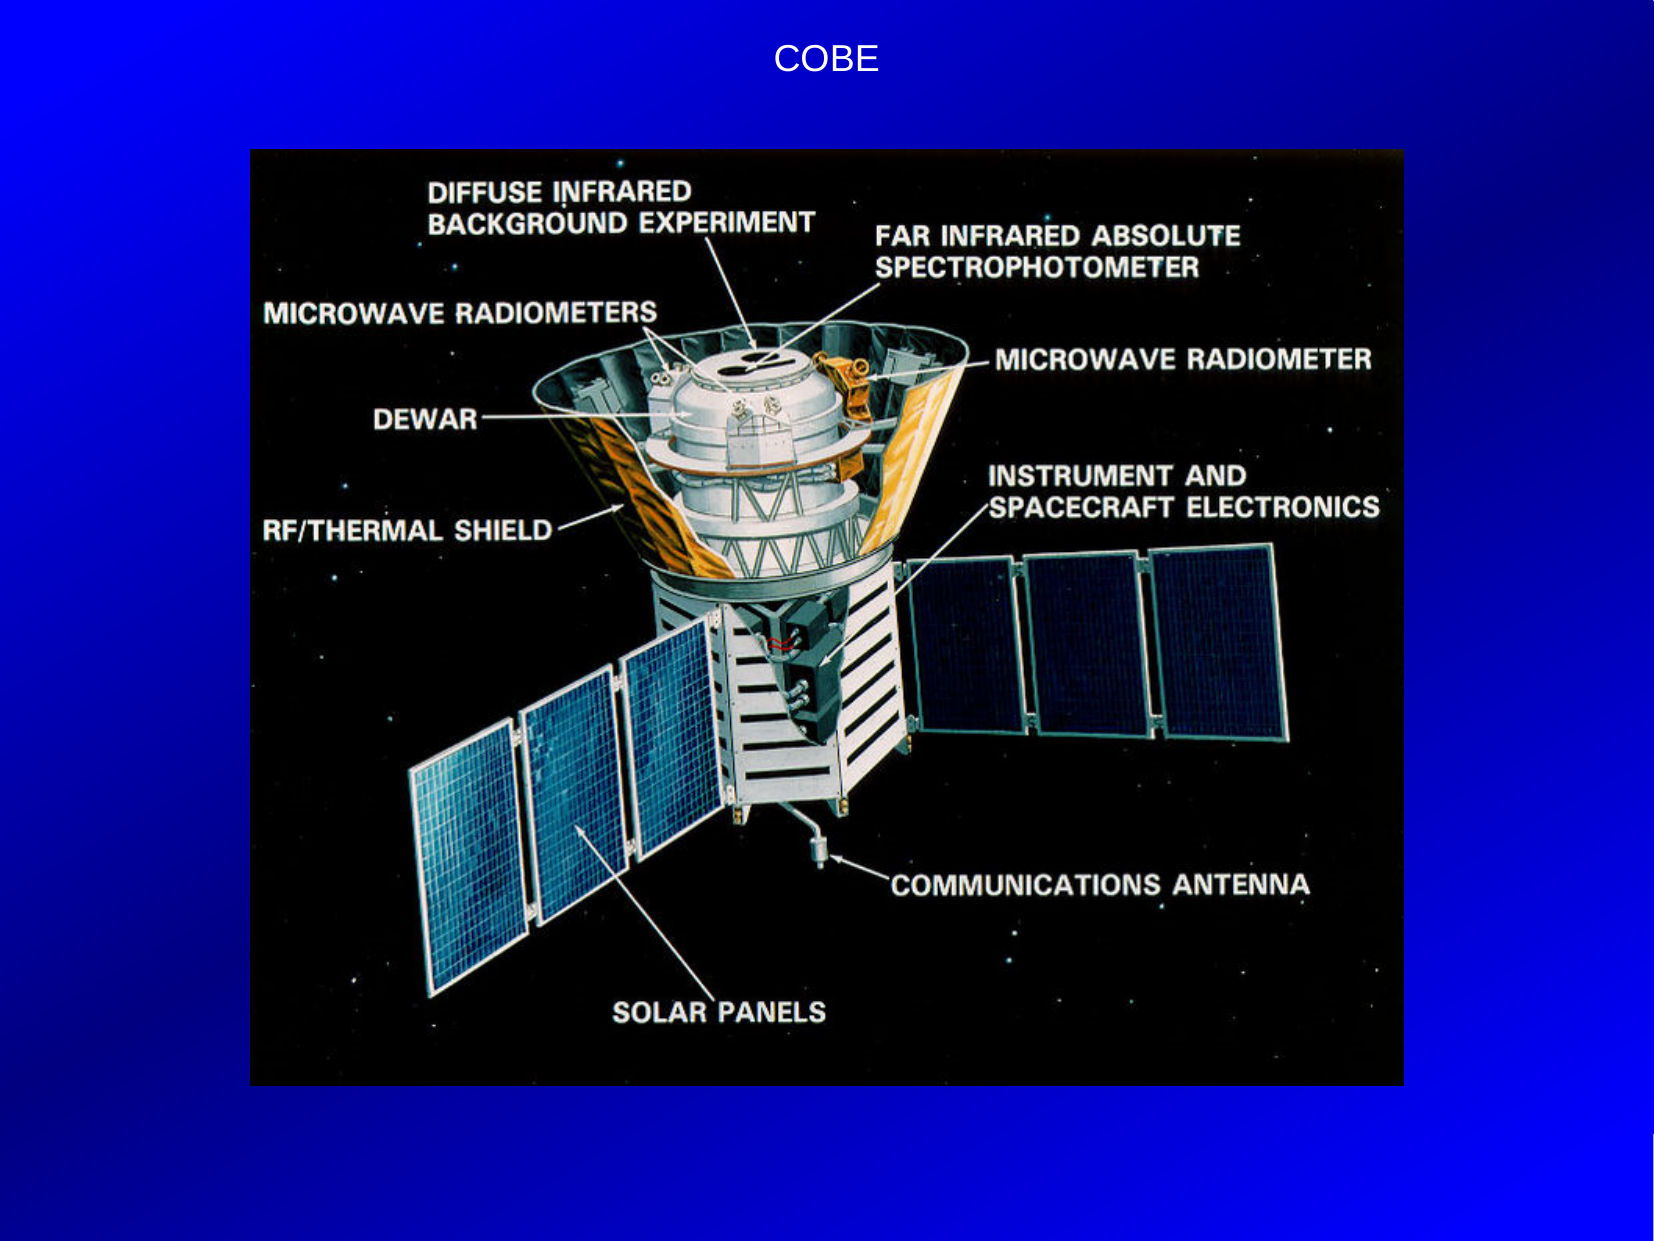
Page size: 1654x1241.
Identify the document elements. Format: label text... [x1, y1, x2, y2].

text_box COBE [758, 29, 895, 87]
picture [250, 149, 1404, 1086]
